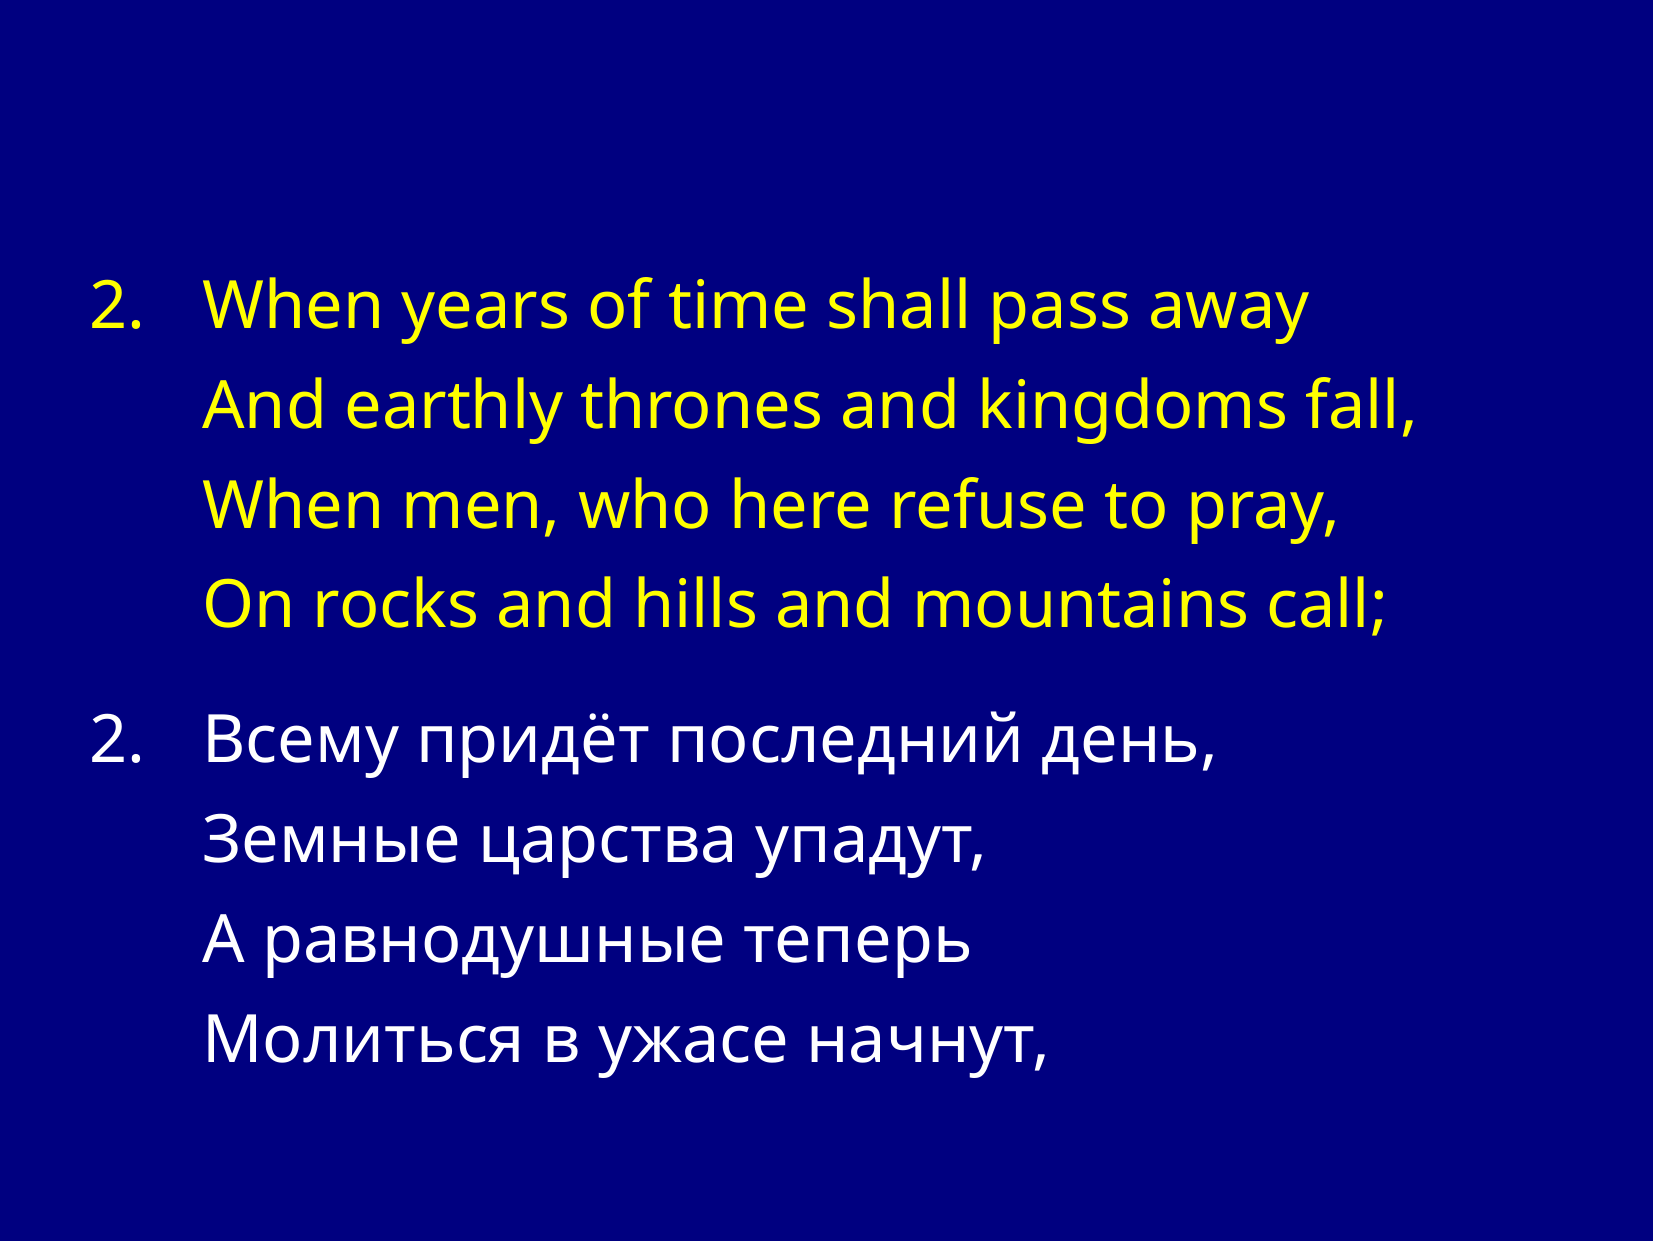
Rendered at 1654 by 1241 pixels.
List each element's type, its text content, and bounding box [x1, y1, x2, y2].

text_box 2. When years of time shall pass away And earthly thrones and kingdoms fall, When men, who here refuse to pray, On rocks and hills and mountains call; [75, 150, 1576, 638]
text_box 2. Всему придёт последний день, Земные царства упадут, А равнодушные теперь Молиться в ужасе начнут, [75, 675, 1576, 1163]
